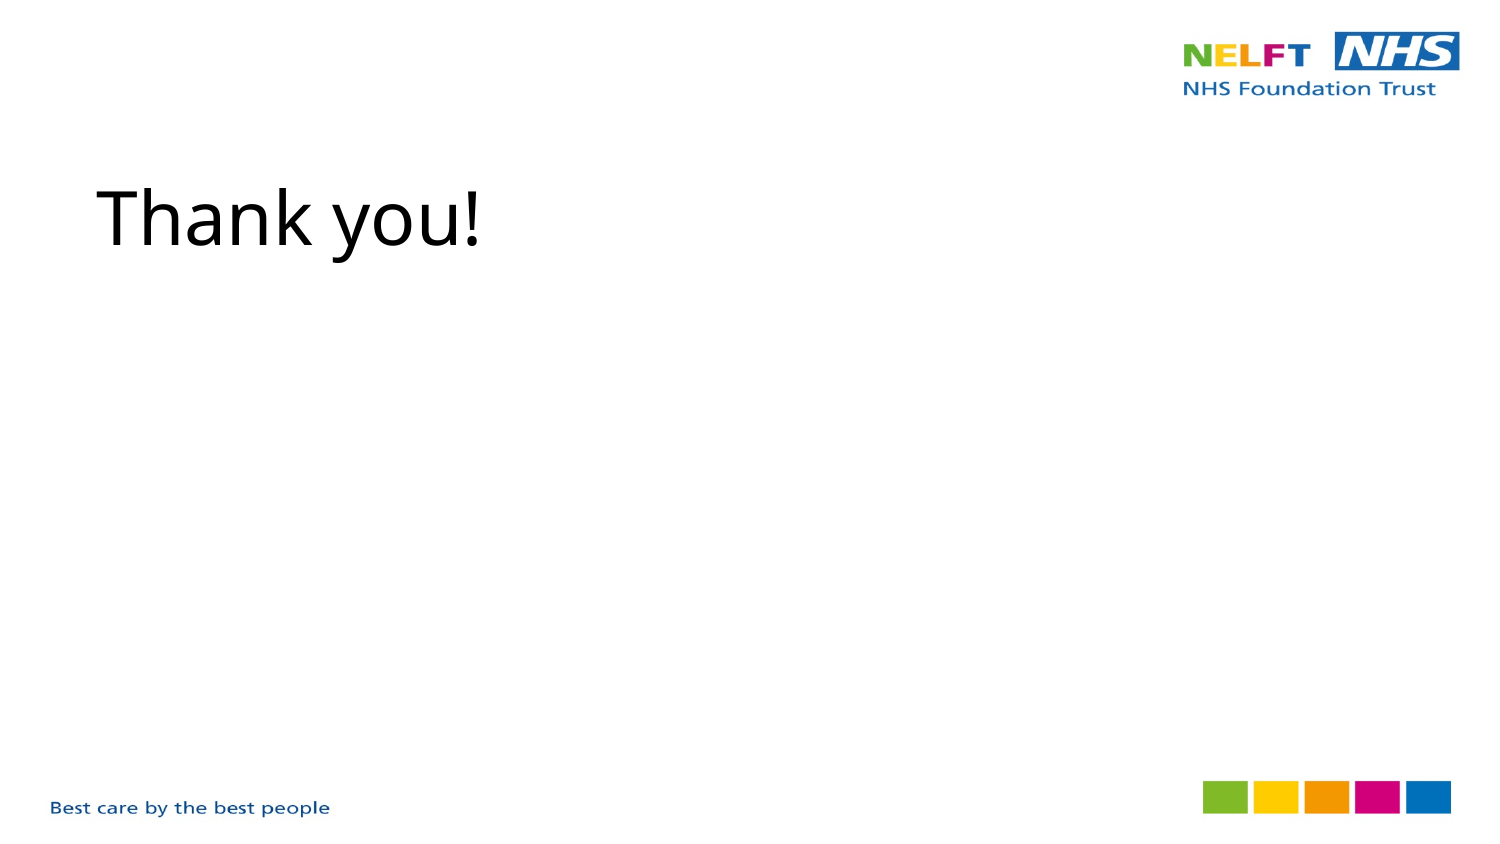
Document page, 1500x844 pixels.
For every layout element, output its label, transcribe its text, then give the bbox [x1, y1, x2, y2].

title Thank you! [81, 162, 1322, 263]
